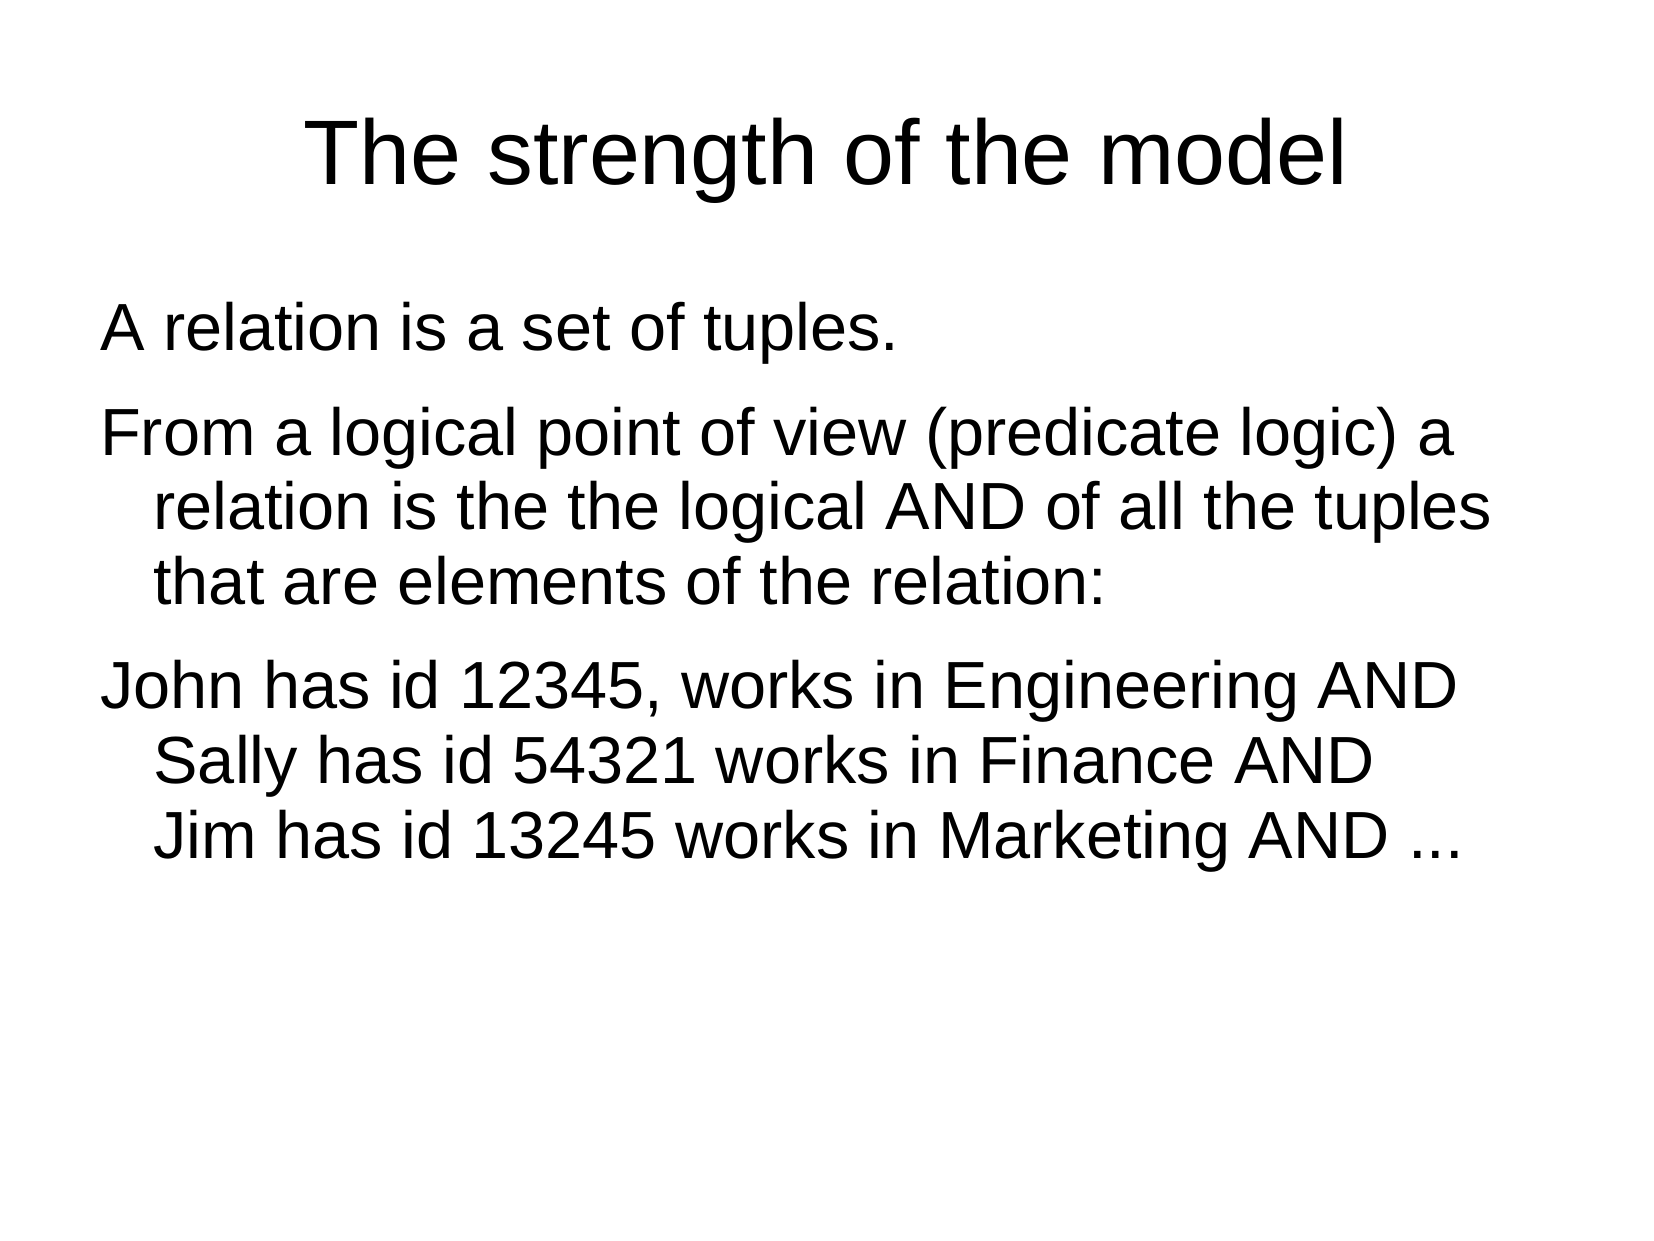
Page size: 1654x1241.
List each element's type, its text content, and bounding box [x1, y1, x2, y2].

list A relation is a set of tuples. From a logical point of view (predicate logic) a relation is the the logical AND of all the tuples that are elements of the relation: John has id 12345, works in Engineering AND Sally has id 54321 works in Finance AND Jim has id 13245 works in Marketing AND ... [82, 290, 1571, 1094]
title The strength of the model [82, 49, 1571, 257]
